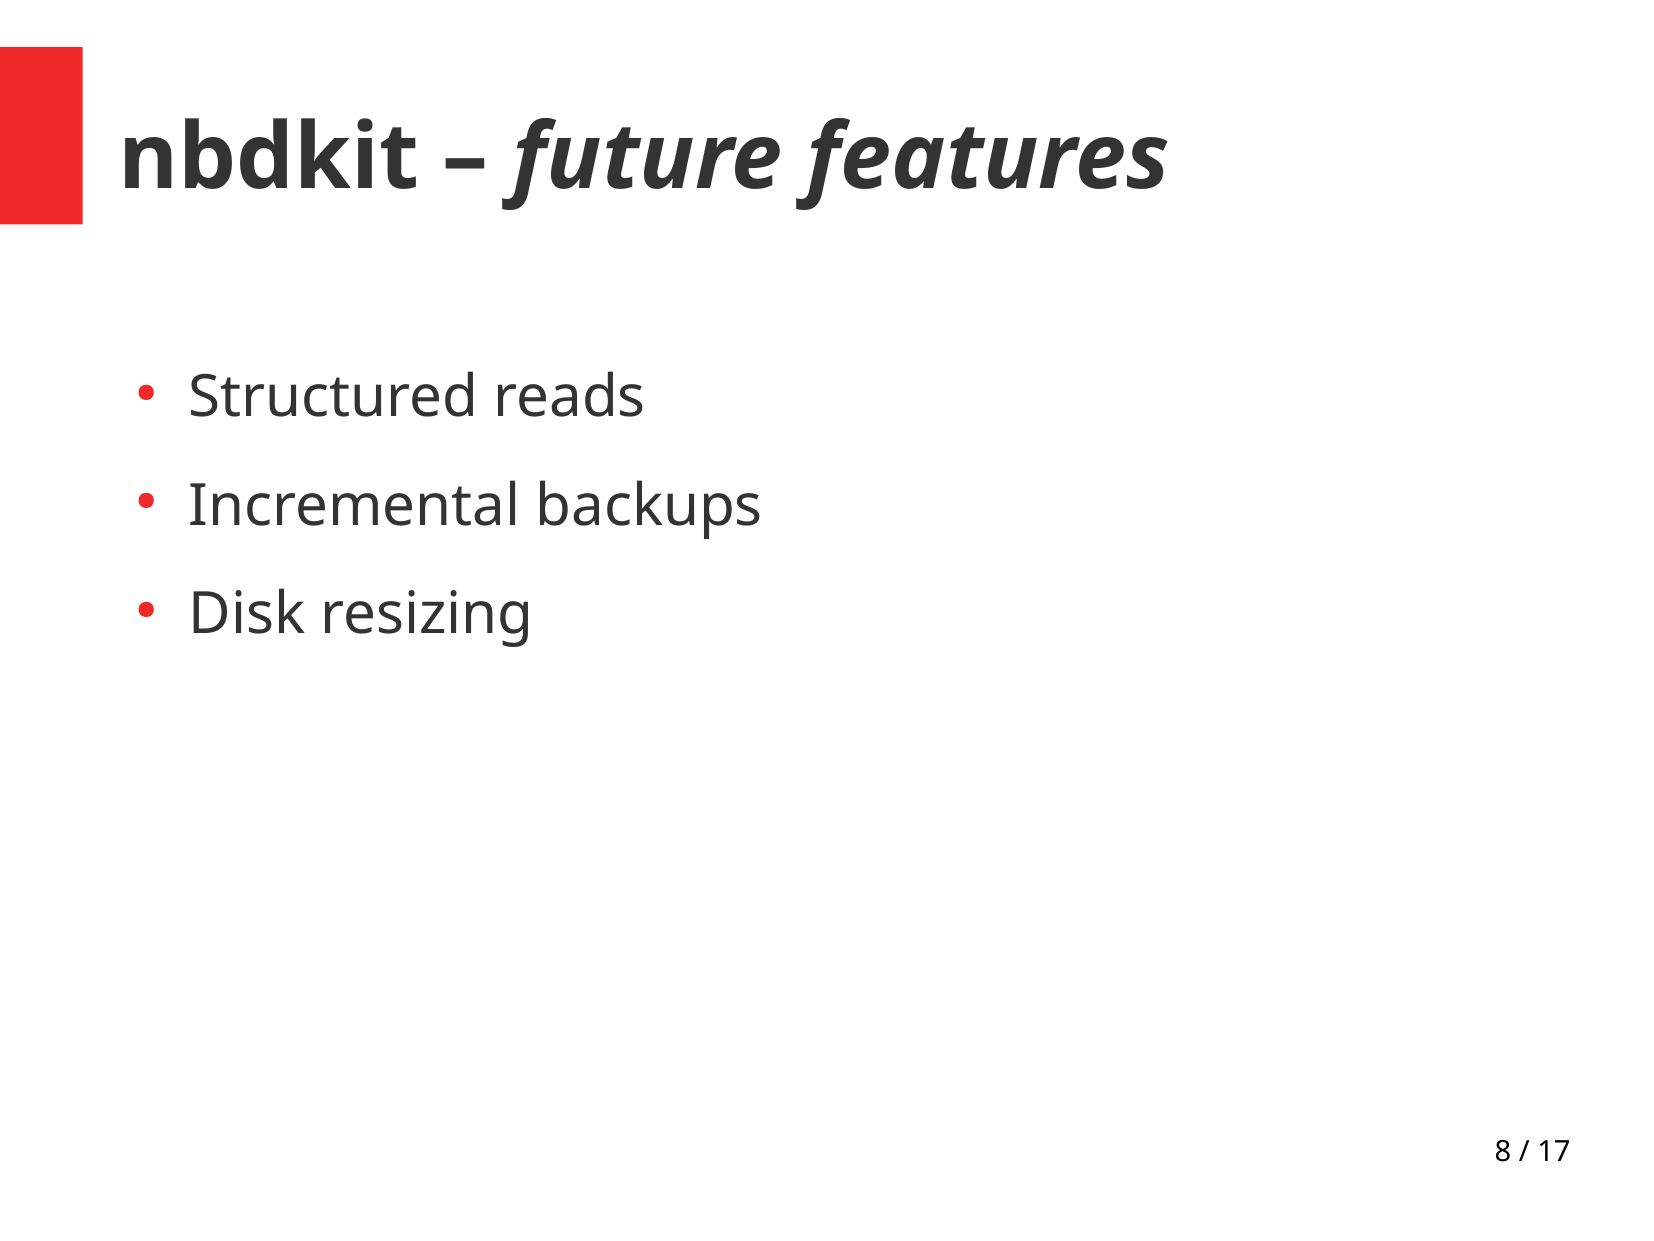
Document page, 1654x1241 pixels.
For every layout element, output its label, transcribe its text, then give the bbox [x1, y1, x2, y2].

title nbdkit – future features [118, 49, 1571, 257]
list Structured reads Incremental backups Disk resizing [118, 354, 1536, 1074]
